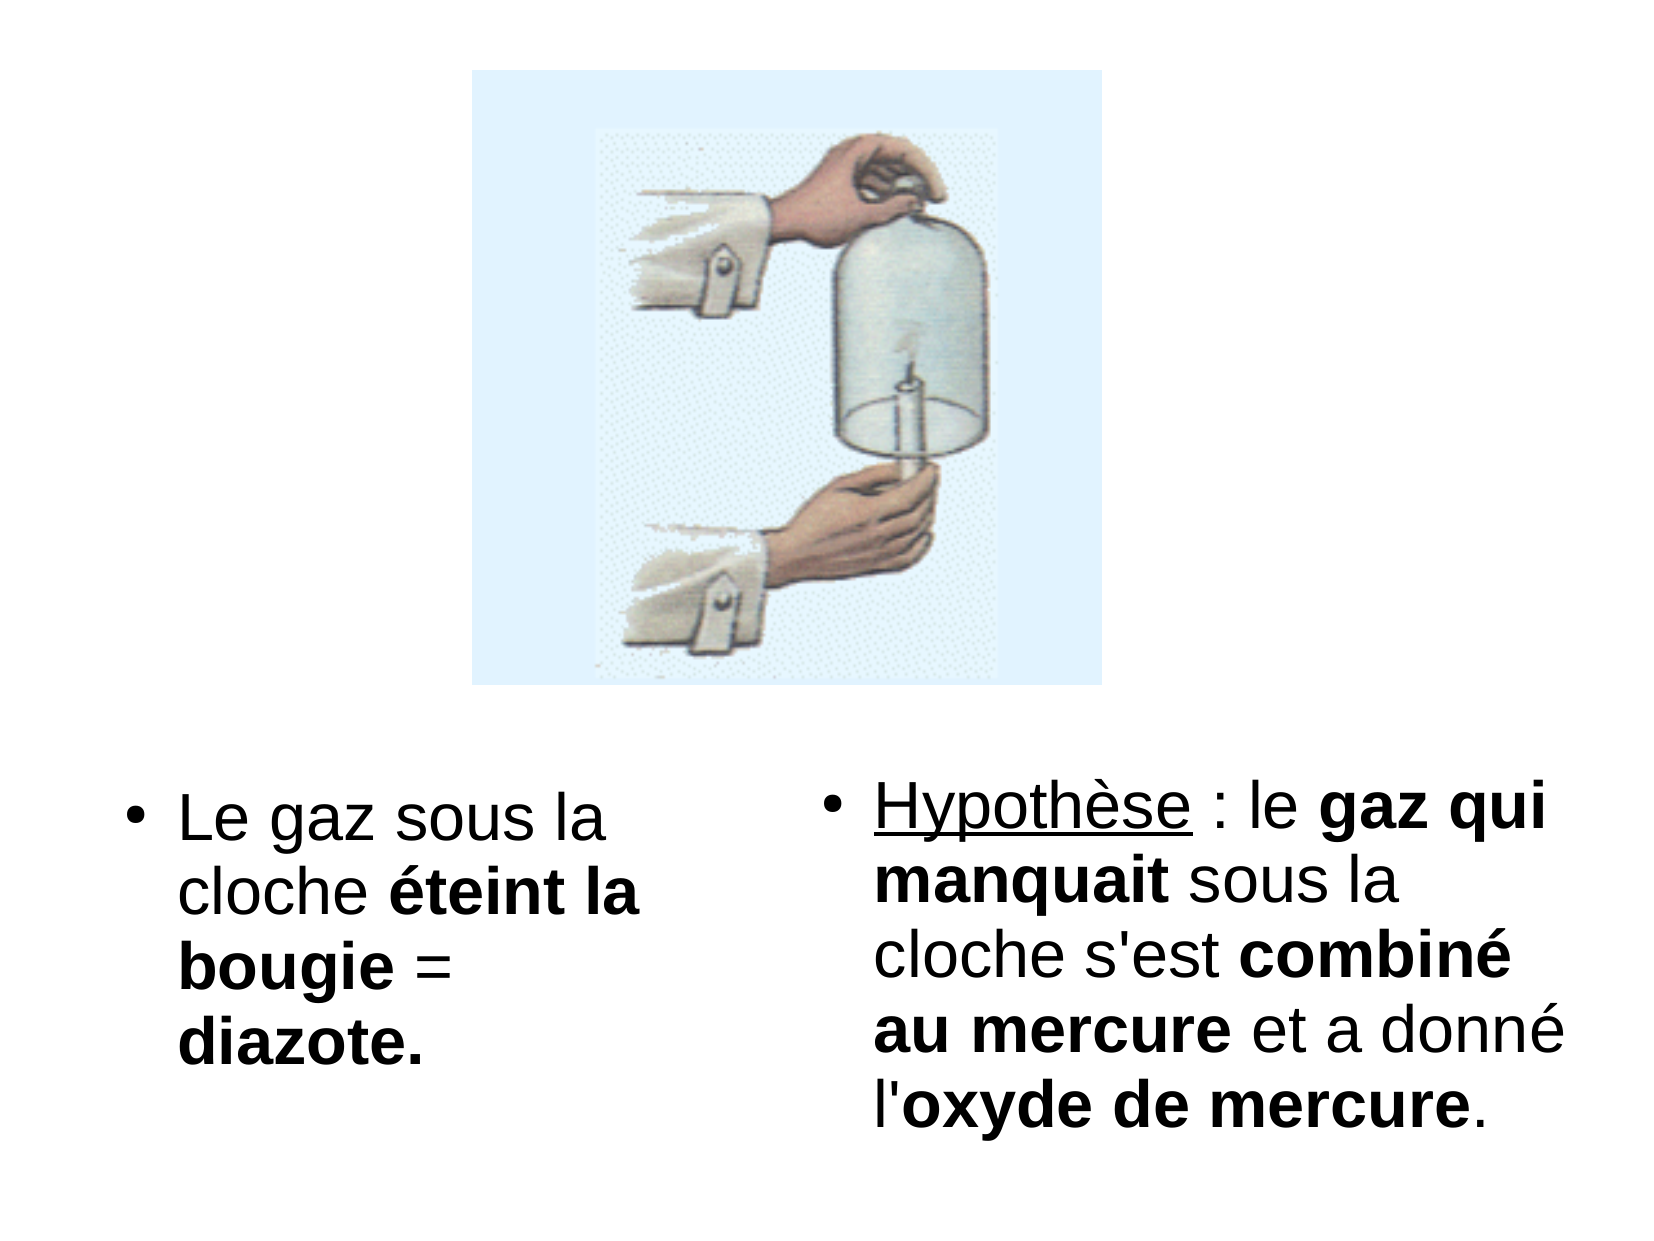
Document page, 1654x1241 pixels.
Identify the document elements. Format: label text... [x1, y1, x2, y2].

list Hypothèse : le gaz qui manquait sous la cloche s'est combiné au mercure et a donné l'oxyde de mercure. [803, 767, 1577, 1229]
list Le gaz sous la cloche éteint la bougie = diazote. [106, 779, 703, 1193]
picture [472, 70, 1102, 686]
